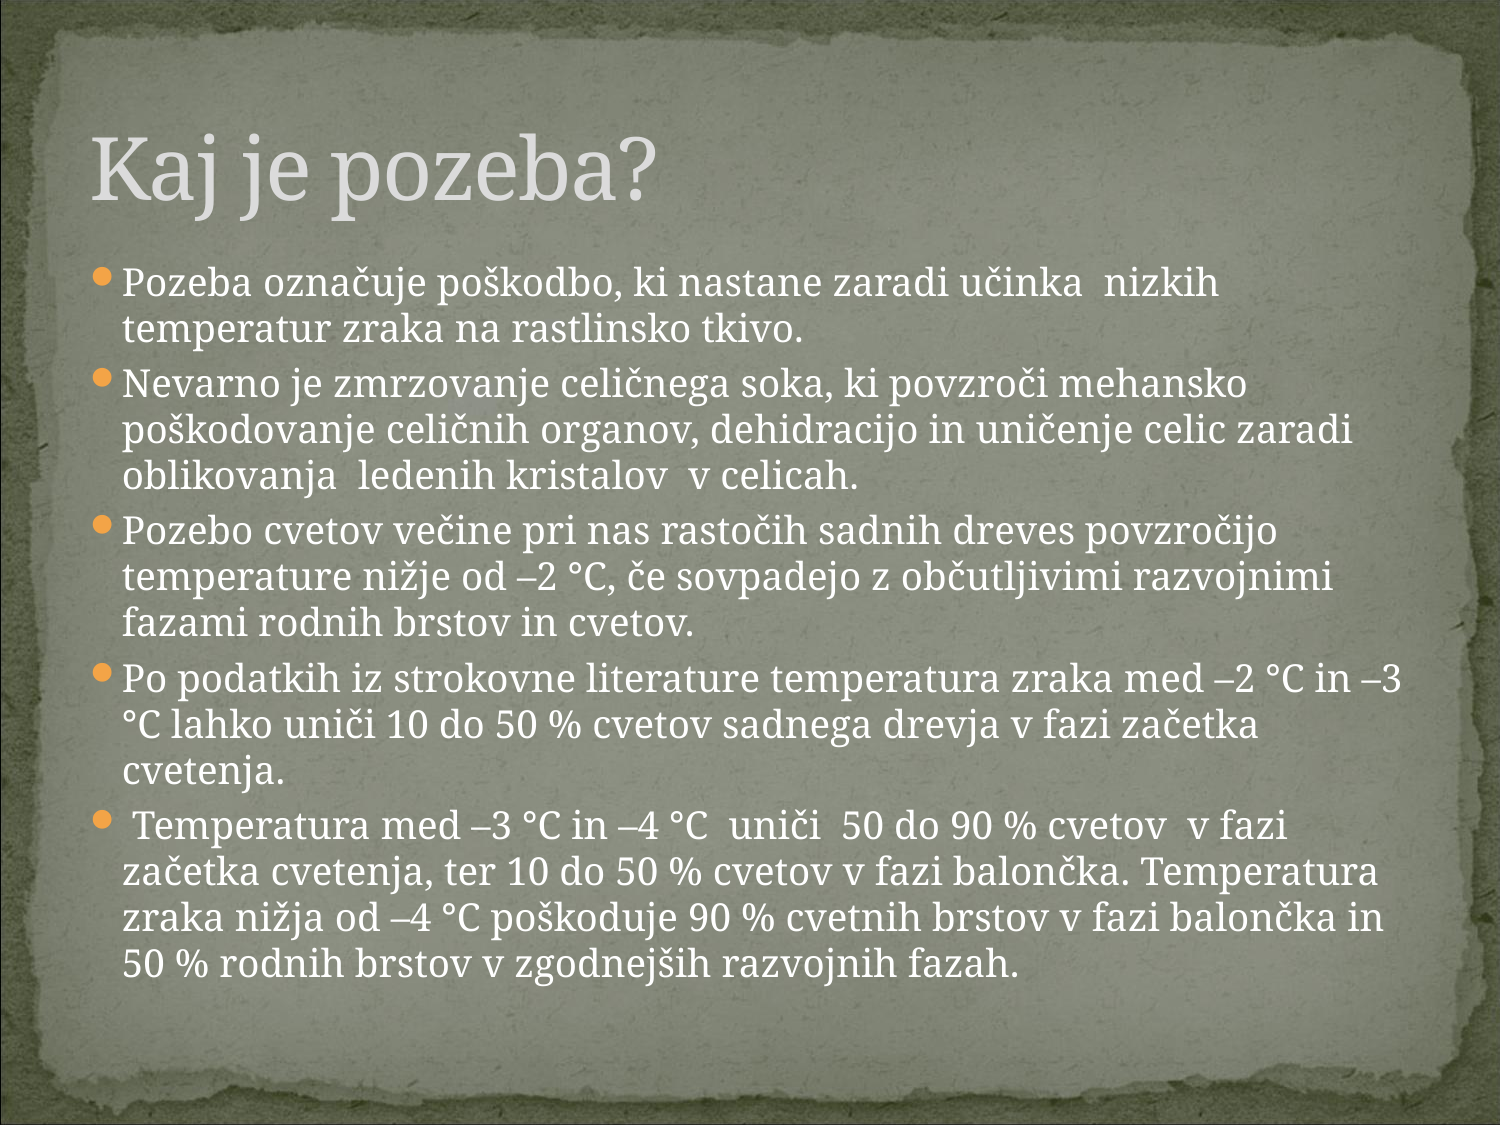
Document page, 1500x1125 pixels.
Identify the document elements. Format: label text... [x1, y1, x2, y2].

picture [0, 0, 1500, 1125]
title Kaj je pozeba? [75, 24, 1425, 225]
list Pozeba označuje poškodbo, ki nastane zaradi učinka nizkih temperatur zraka na rastlinsko tkivo. Nevarno je zmrzovanje celičnega soka, ki povzroči mehansko poškodovanje celičnih organov, dehidracijo in uničenje celic zaradi oblikovanja ledenih kristalov v celicah. Pozebo cvetov večine pri nas rastočih sadnih dreves povzročijo temperature nižje od –2 °C, če sovpadejo z občutljivimi razvojnimi fazami rodnih brstov in cvetov. Po podatkih iz strokovne literature temperatura zraka med –2 °C in –3 °C lahko uniči 10 do 50 % cvetov sadnega drevja v fazi začetka cvetenja. Temperatura med –3 °C in –4 °C uniči 50 do 90 % cvetov v fazi začetka cvetenja, ter 10 do 50 % cvetov v fazi balončka. Temperatura zraka nižja od –4 °C poškoduje 90 % cvetnih brstov v fazi balončka in 50 % rodnih brstov v zgodnejših razvojnih fazah. [75, 249, 1425, 1000]
